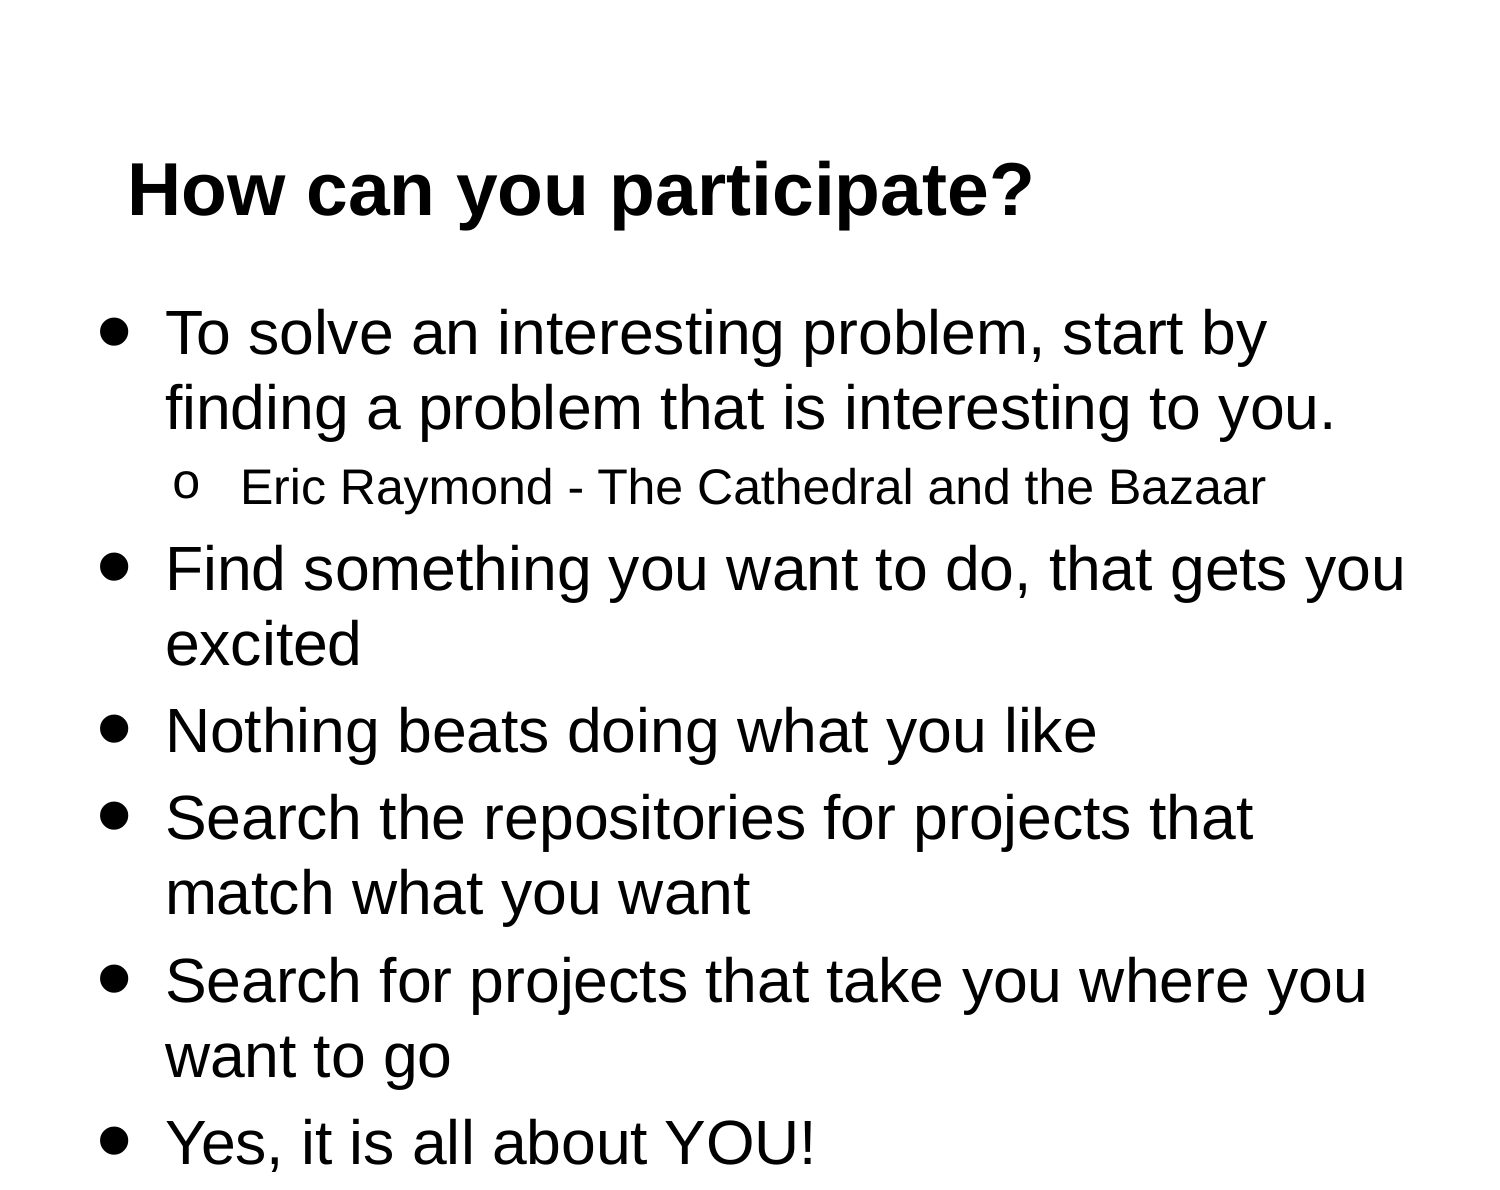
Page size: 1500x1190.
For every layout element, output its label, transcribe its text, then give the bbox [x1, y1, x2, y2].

list To solve an interesting problem, start by finding a problem that is interesting to you. Eric Raymond - The Cathedral and the Bazaar Find something you want to do, that gets you excited Nothing beats doing what you like Search the repositories for projects that match what you want Search for projects that take you where you want to go Yes, it is all about YOU! [75, 277, 1425, 1190]
title How can you participate? [75, 15, 1425, 246]
